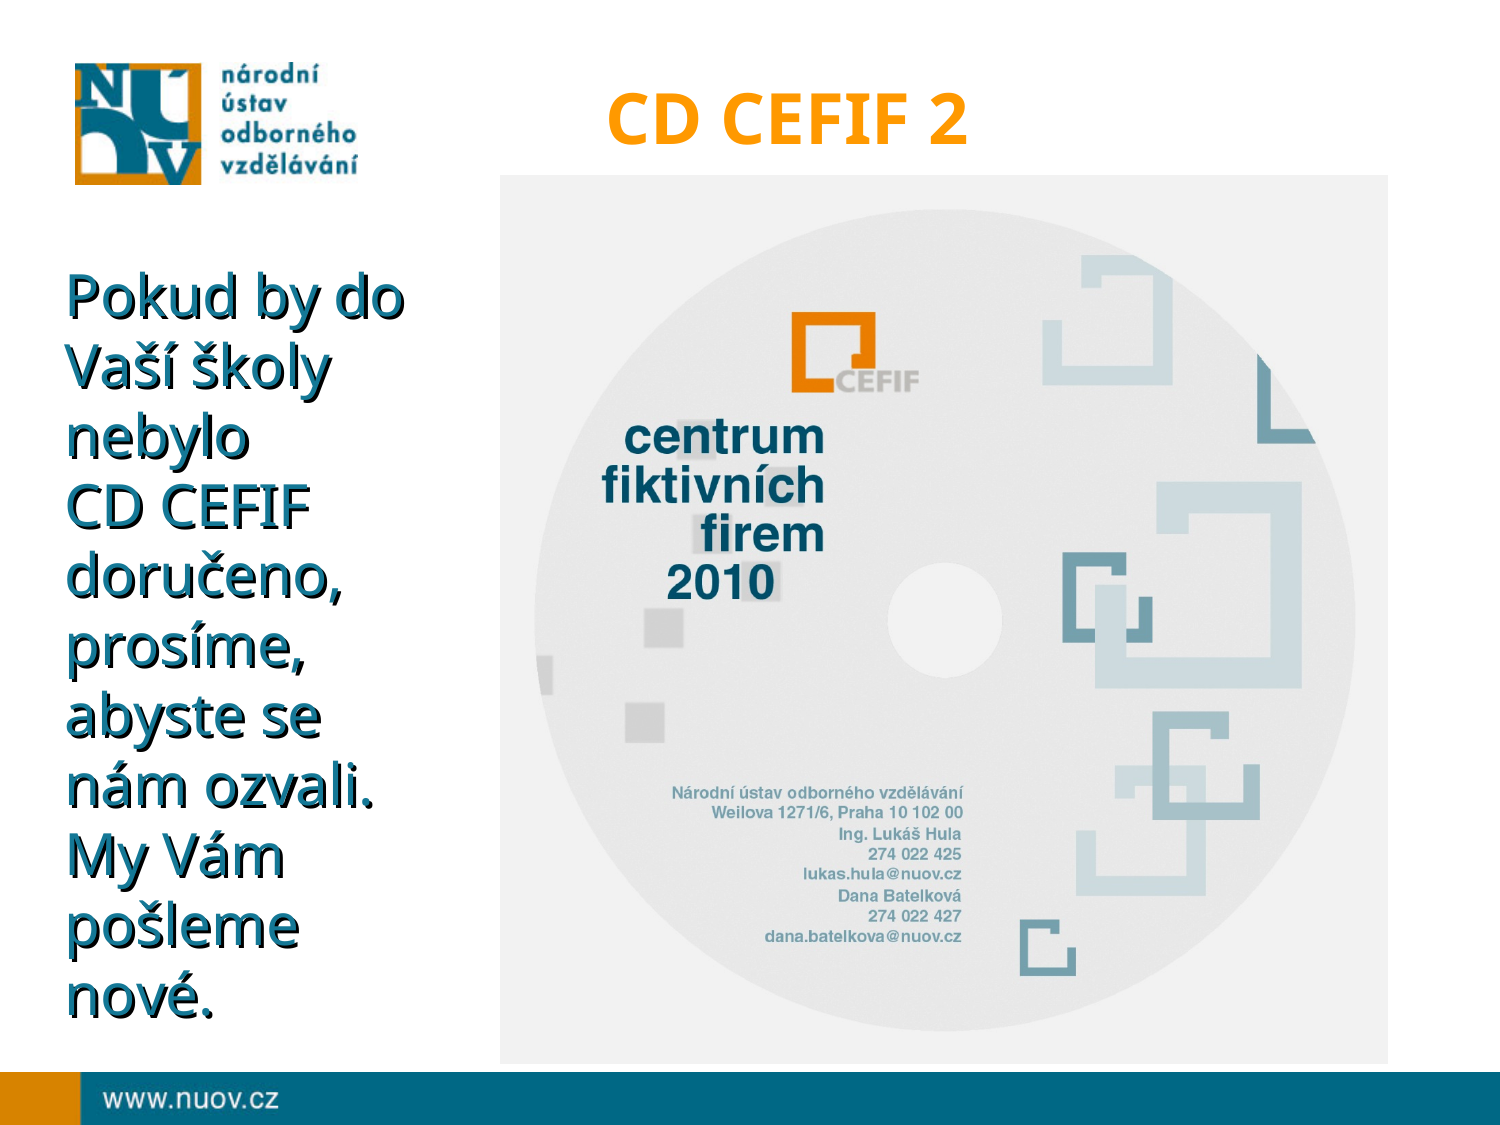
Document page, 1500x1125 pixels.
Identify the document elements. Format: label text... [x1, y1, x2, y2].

picture [500, 175, 1388, 1064]
title CD CEFIF 2 [374, 24, 1475, 188]
text_box [75, 62, 358, 185]
text_box Pokud by do Vaší školy nebylo CD CEFIF doručeno, prosíme, abyste se nám ozvali. My Vám pošleme nové. [49, 249, 463, 1036]
text_box [0, 1072, 1500, 1125]
